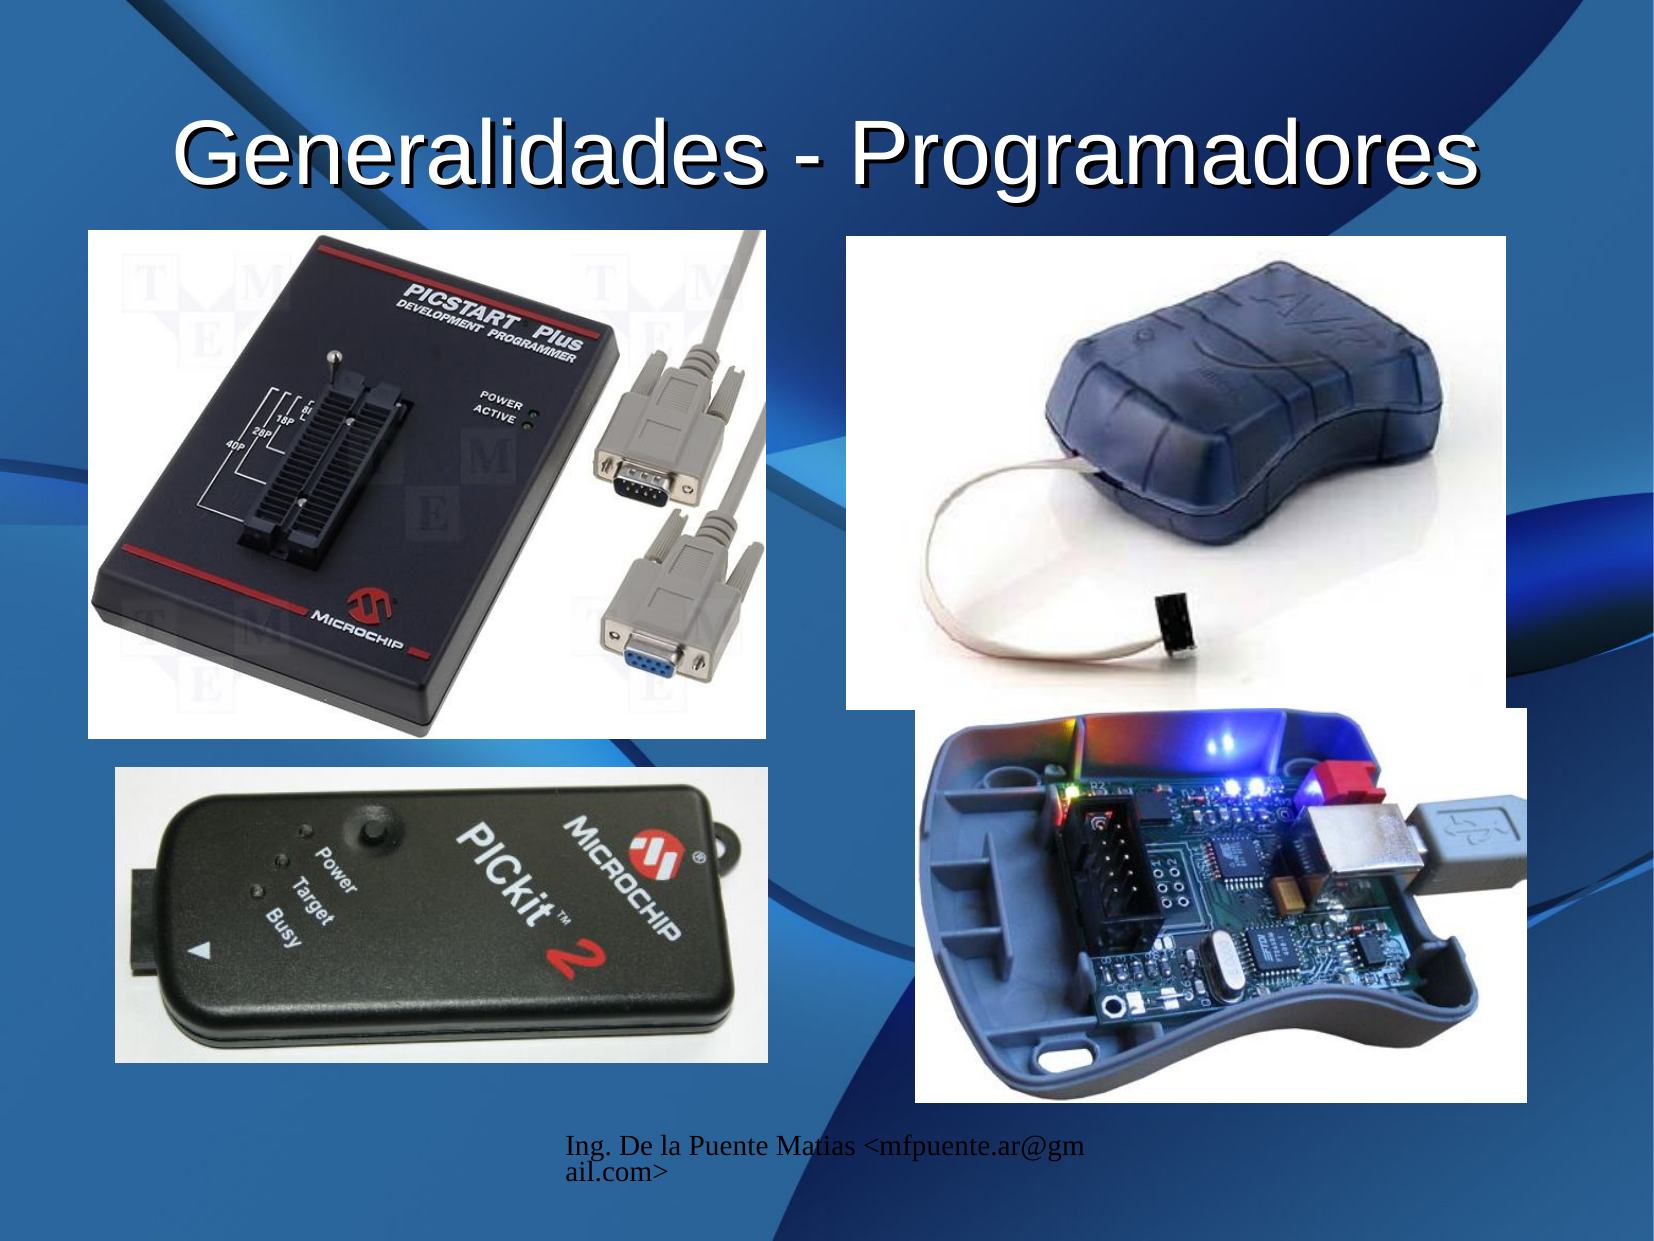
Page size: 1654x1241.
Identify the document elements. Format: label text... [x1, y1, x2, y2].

picture [0, 0, 1654, 1241]
title Generalidades - Programadores [82, 49, 1571, 257]
